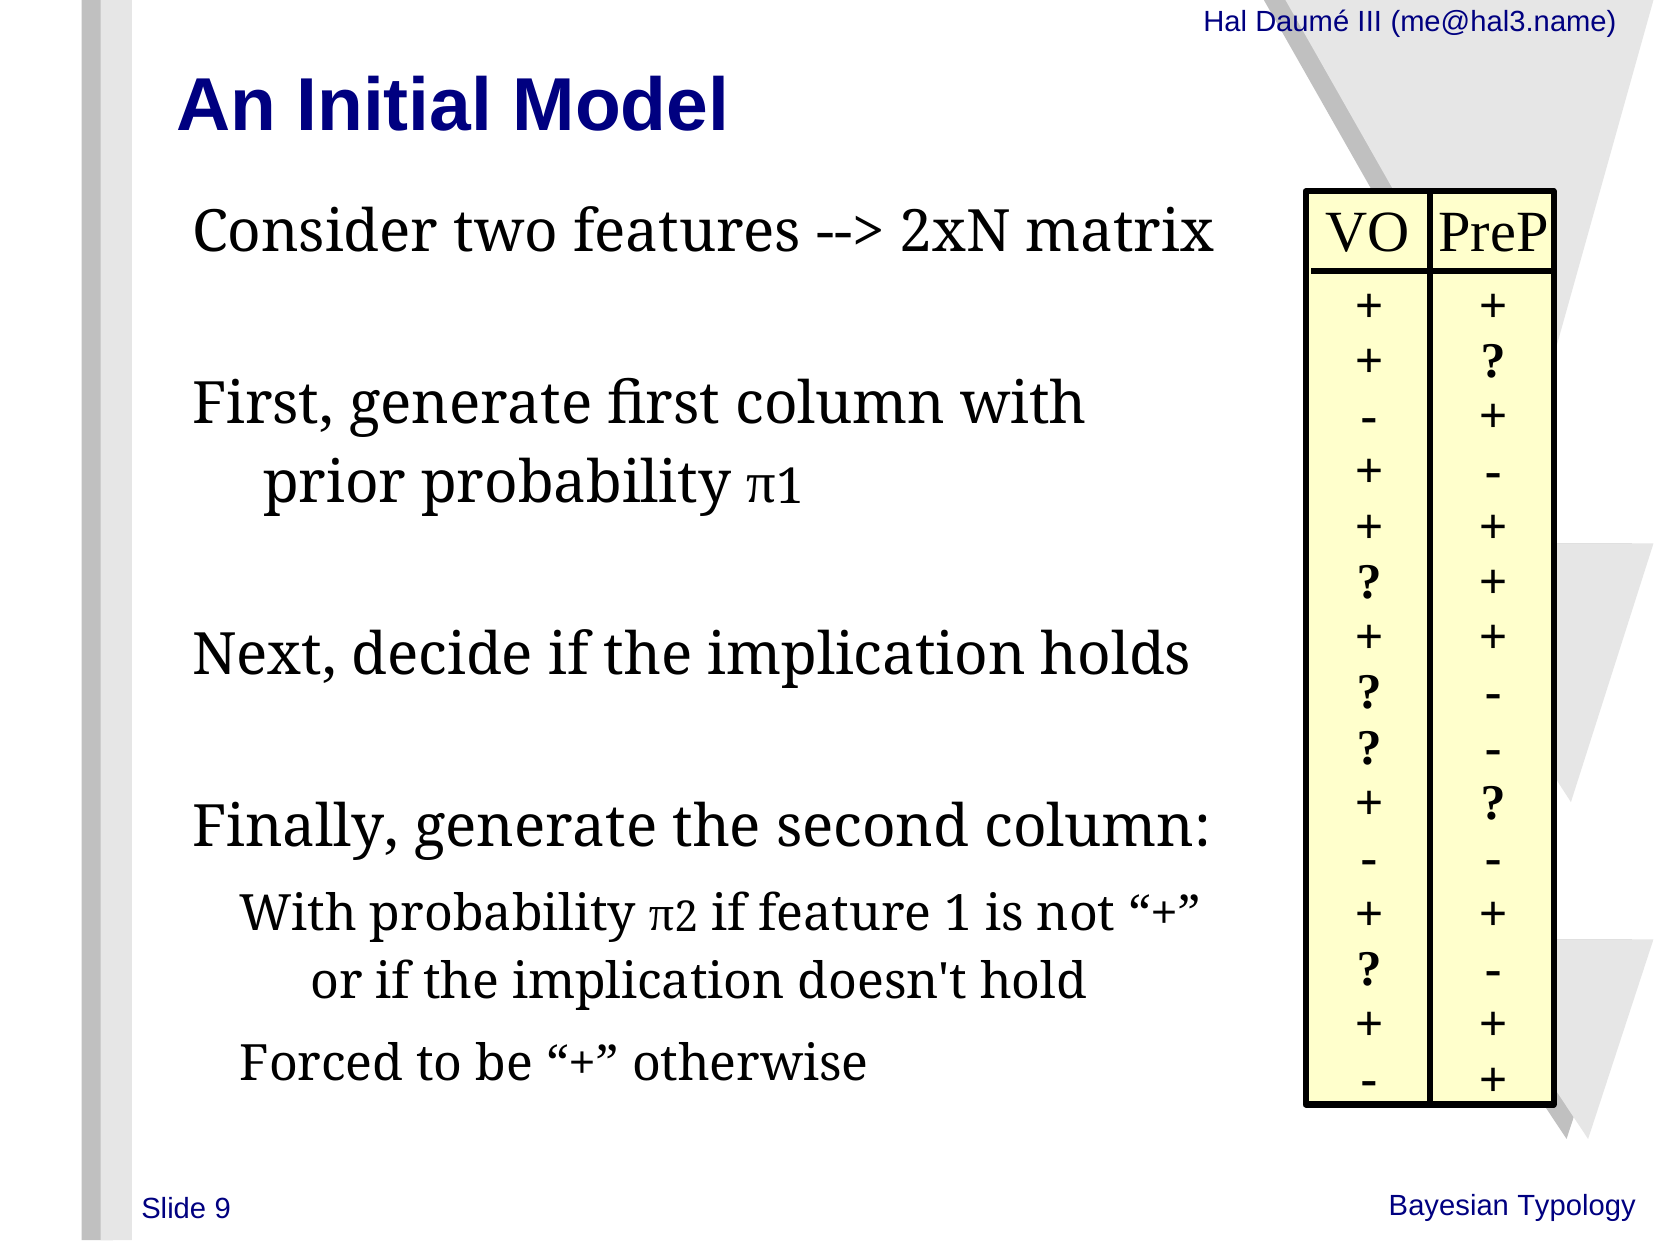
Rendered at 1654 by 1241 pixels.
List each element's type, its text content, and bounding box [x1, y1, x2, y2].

title An Initial Model [176, 44, 1509, 166]
text_box [1305, 191, 1427, 1105]
list Consider two features --> 2xN matrix First, generate first column with prior probability π1 Next, decide if the implication holds Finally, generate the second column: With probability π2 if feature 1 is not “+” or if the implication doesn't hold Forced to be “+” otherwise [180, 188, 1512, 1127]
text_box VO PreP [1311, 199, 1551, 264]
text_box + ? + - + + + - - ? - + - + + [1435, 277, 1552, 1107]
text_box + + - + + ? + ? ? + - + ? + - [1311, 277, 1428, 1107]
text_box [1428, 191, 1554, 1105]
